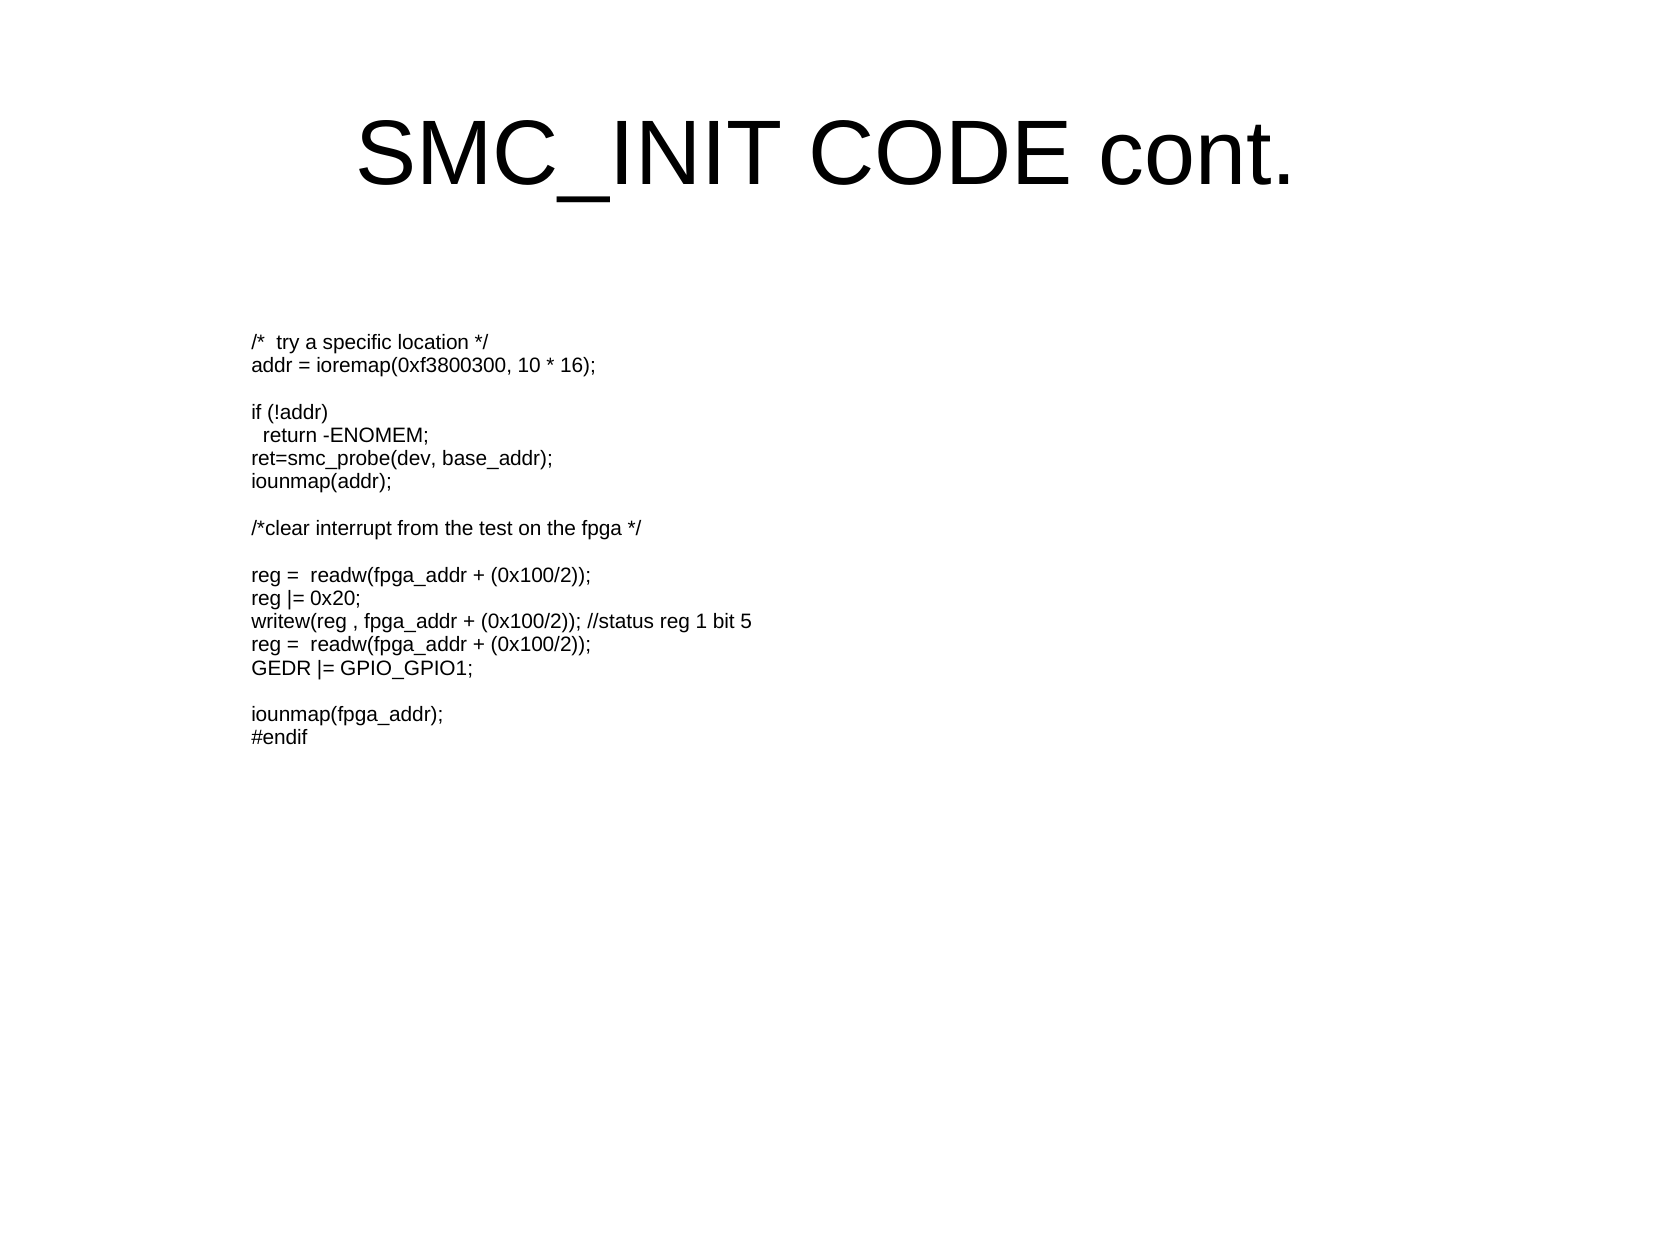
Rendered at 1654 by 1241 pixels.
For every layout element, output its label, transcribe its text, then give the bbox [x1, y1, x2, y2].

title SMC_INIT CODE cont. [82, 56, 1571, 250]
text_box /* try a specific location */ addr = ioremap(0xf3800300, 10 * 16); if (!addr) return -ENOMEM; ret=smc_probe(dev, base_addr); iounmap(addr); /*clear interrupt from the test on the fpga */ reg = readw(fpga_addr + (0x100/2)); reg |= 0x20; writew(reg , fpga_addr + (0x100/2)); //status reg 1 bit 5 reg = readw(fpga_addr + (0x100/2)); GEDR |= GPIO_GPIO1; iounmap(fpga_addr); #endif [236, 300, 1351, 1013]
